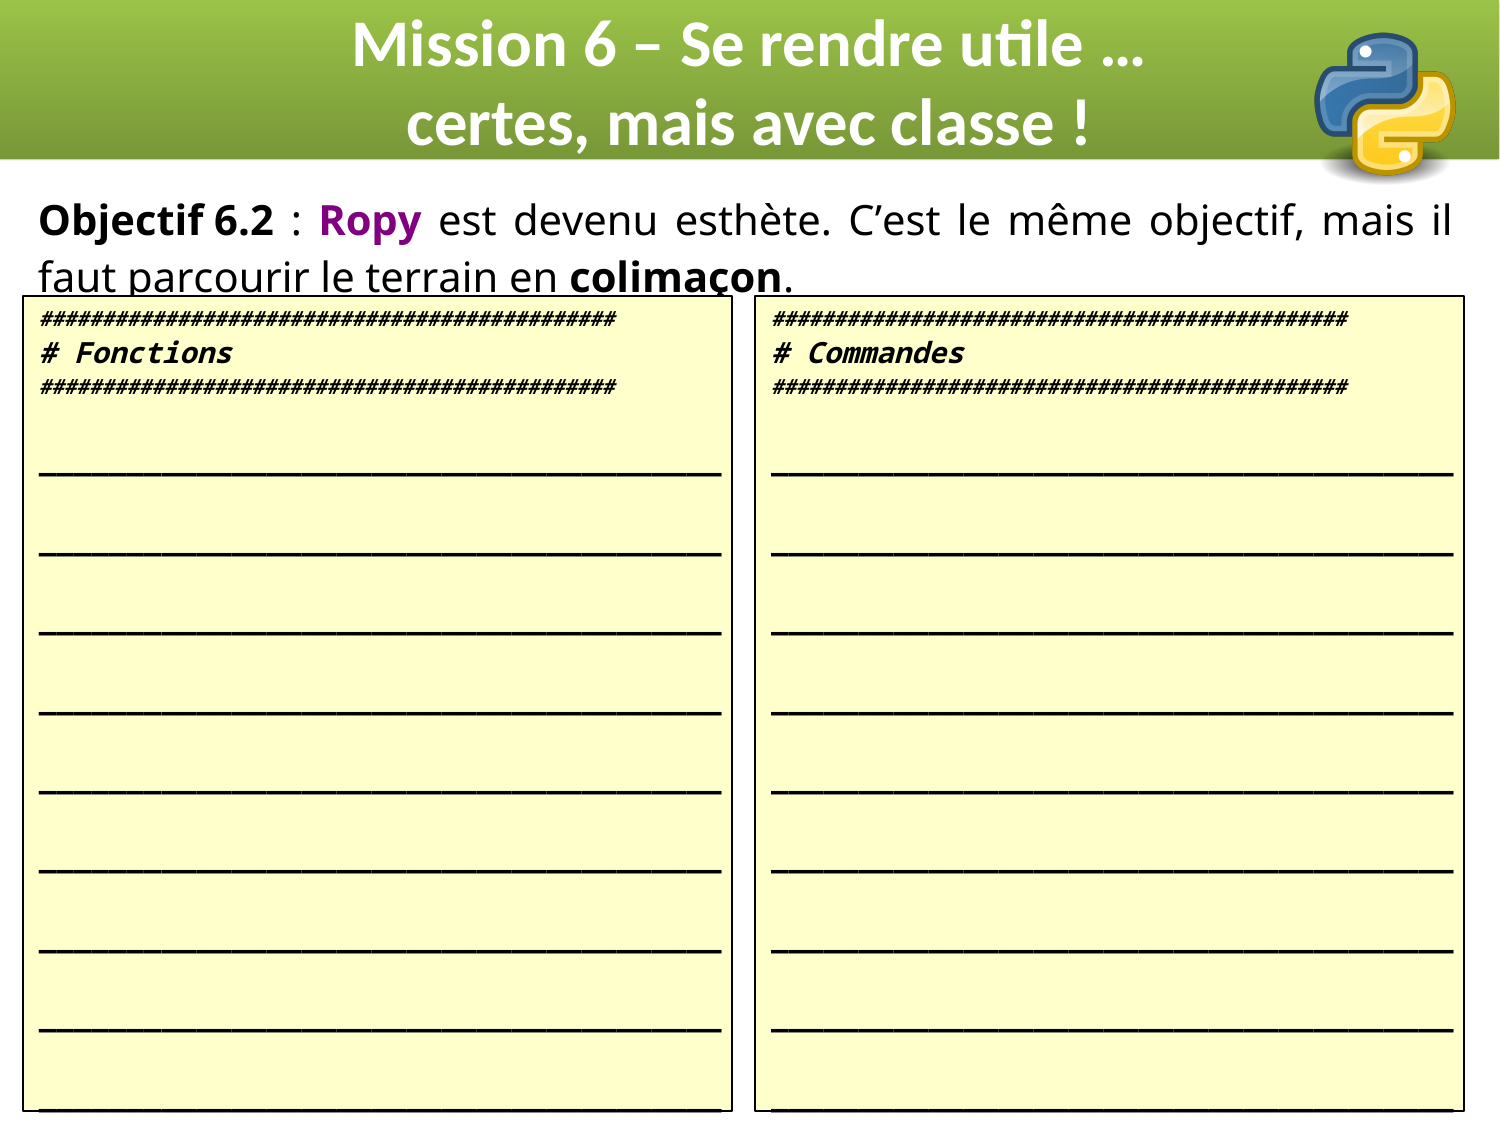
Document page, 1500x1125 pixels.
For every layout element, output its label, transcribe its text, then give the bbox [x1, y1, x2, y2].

text_box ############################################## # Fonctions ############################################## _______________________________________ _______________________________________ _______________________________________ _______________________________________ _______________________________________ _______________________________________ _______________________________________ _______________________________________ _______________________________________ _______________________________________ _______________________________________ _______________________________________ [23, 295, 732, 1111]
picture [1305, 29, 1465, 183]
text_box Mission 6 – Se rendre utile … certes, mais avec classe ! [0, 0, 1500, 159]
text_box ############################################## # Commandes ############################################## _______________________________________ _______________________________________ _______________________________________ _______________________________________ _______________________________________ _______________________________________ _______________________________________ _______________________________________ _______________________________________ _______________________________________ _______________________________________ _______________________________________ [755, 295, 1465, 1111]
text_box Objectif 6.2 : Ropy est devenu esthète. C’est le même objectif, mais il faut parcourir le terrain en colimaçon. [23, 183, 1469, 282]
